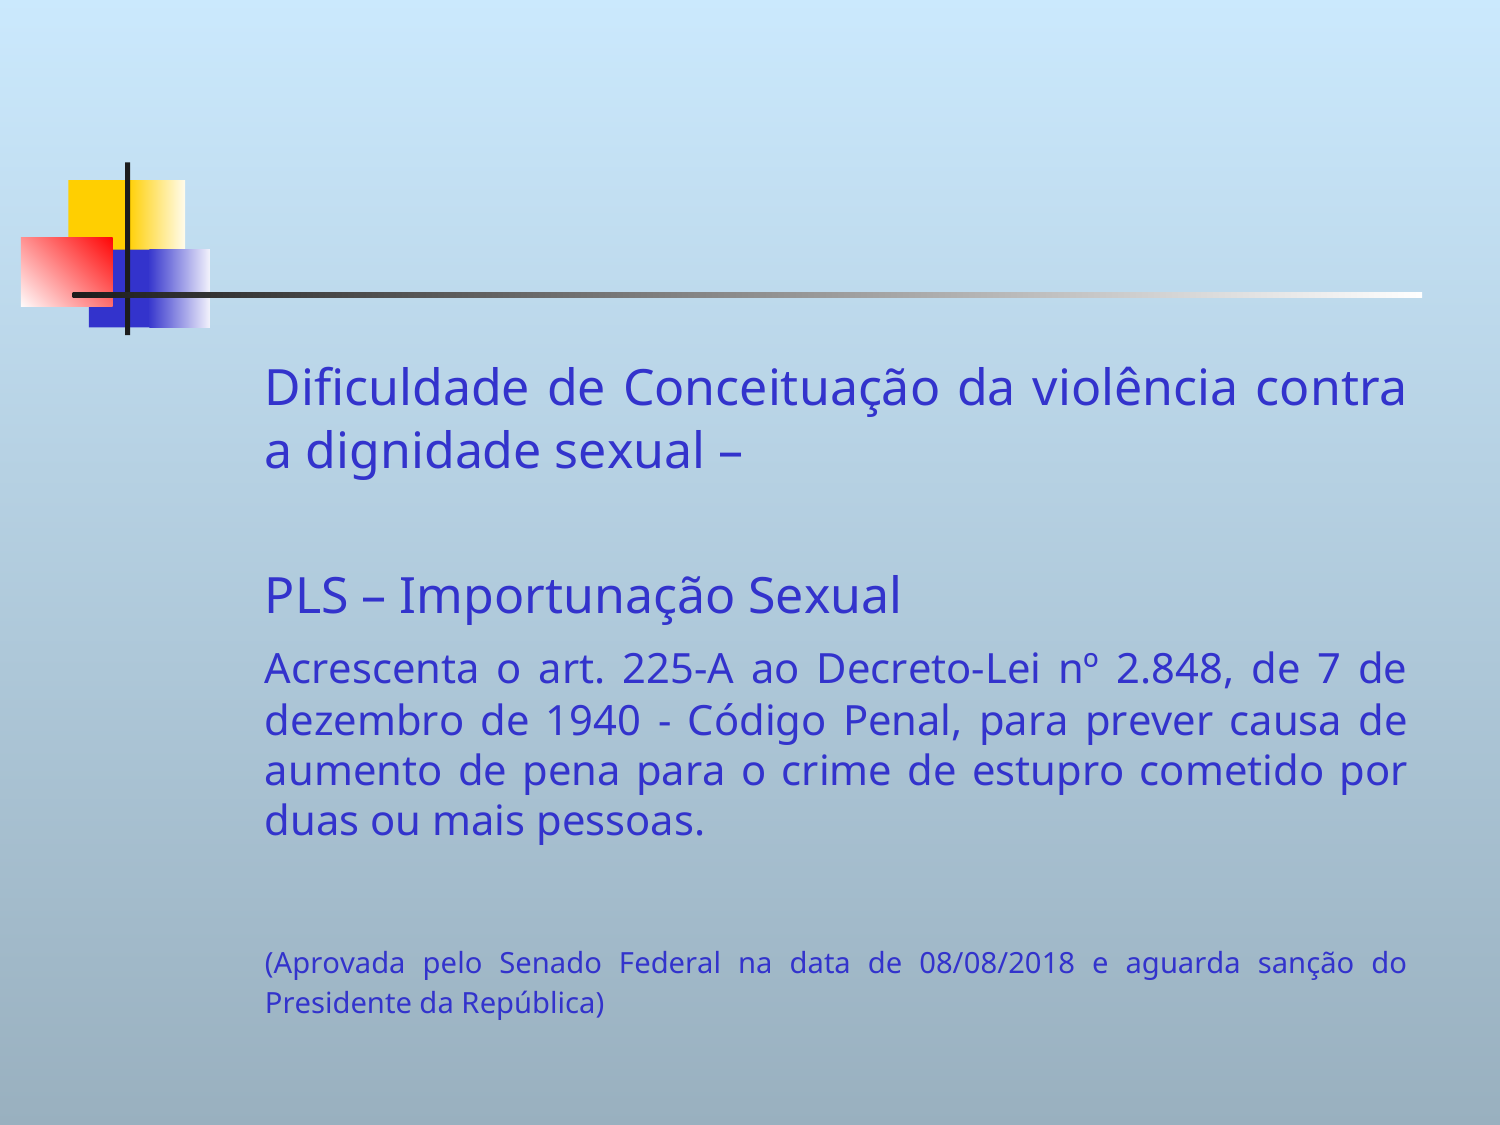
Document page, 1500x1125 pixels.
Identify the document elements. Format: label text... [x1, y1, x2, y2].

list Dificuldade de Conceituação da violência contra a dignidade sexual – PLS – Importunação Sexual Acrescenta o art. 225-A ao Decreto-Lei nº 2.848, de 7 de dezembro de 1940 - Código Penal, para prever causa de aumento de pena para o crime de estupro cometido por duas ou mais pessoas. (Aprovada pelo Senado Federal na data de 08/08/2018 e aguarda sanção do Presidente da República) [193, 330, 1424, 1071]
